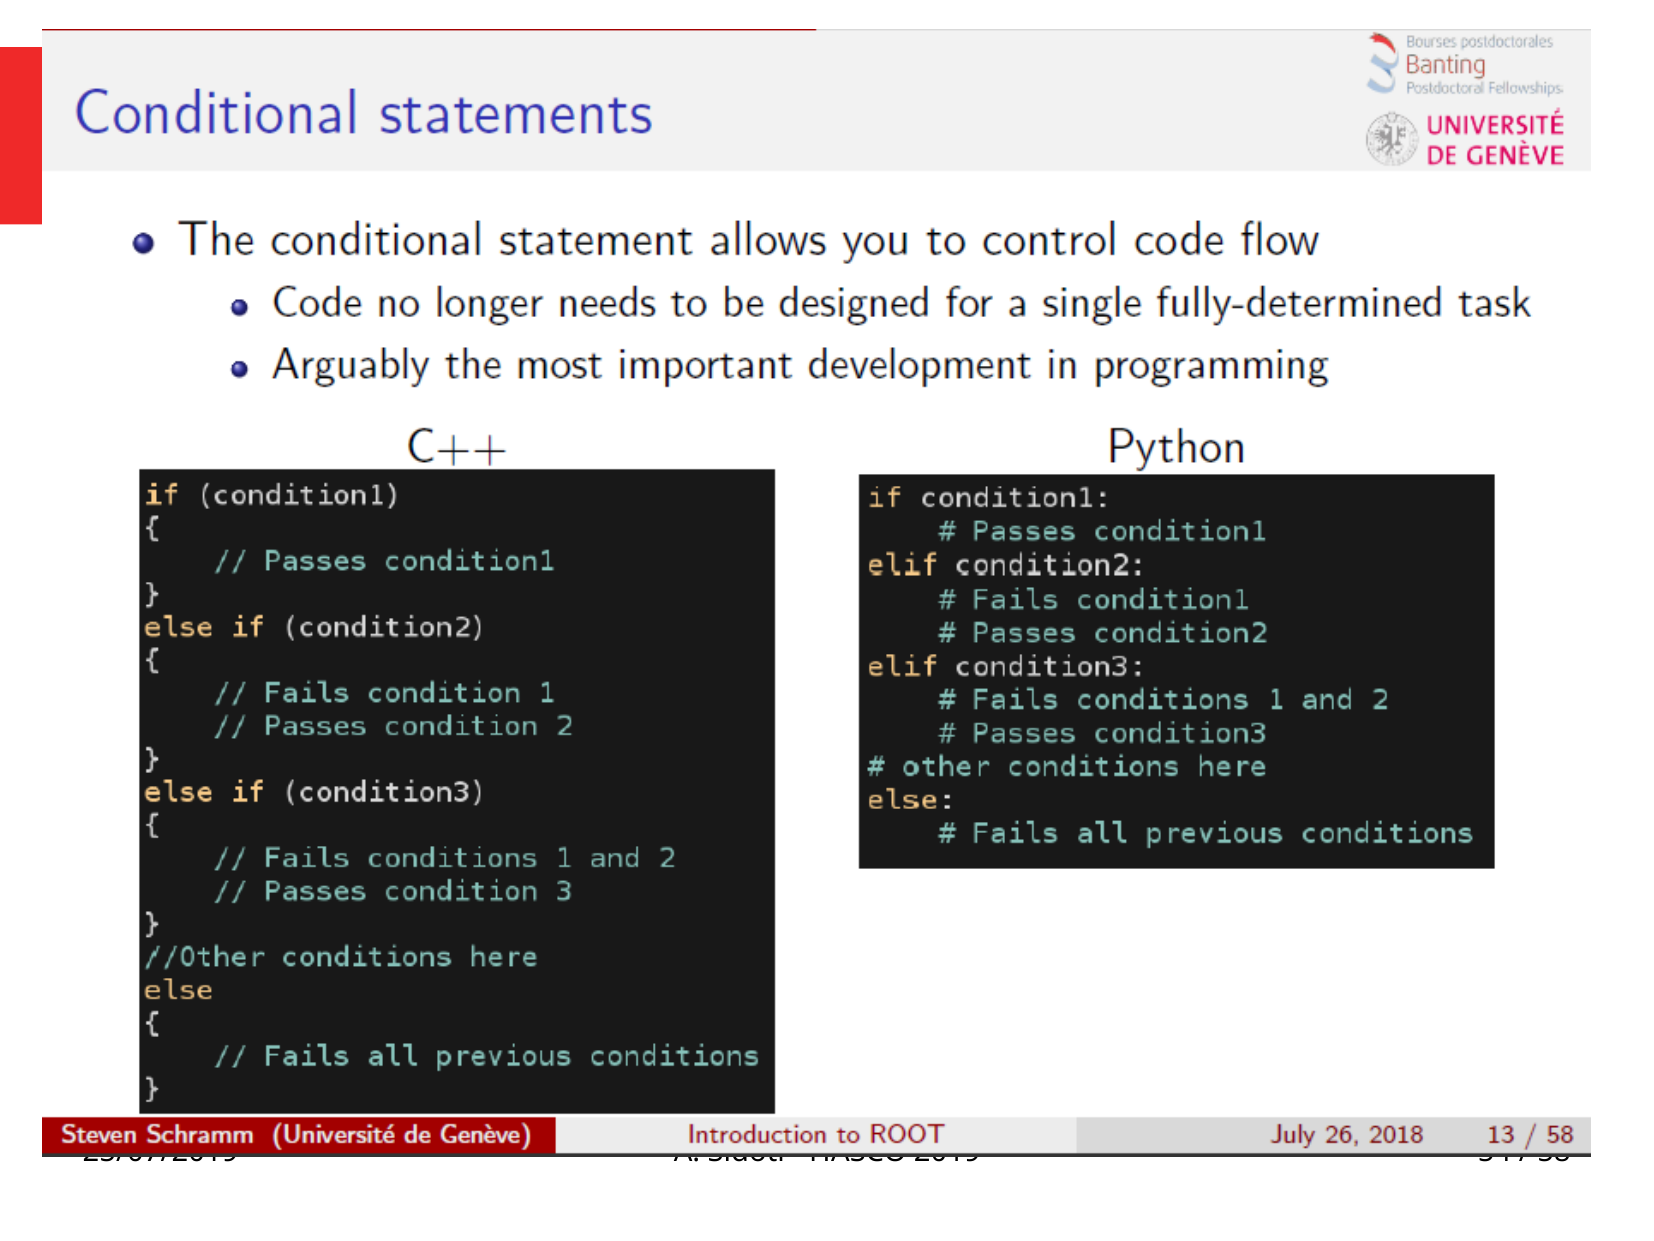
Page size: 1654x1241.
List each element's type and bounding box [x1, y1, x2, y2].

picture [42, 29, 1591, 1157]
